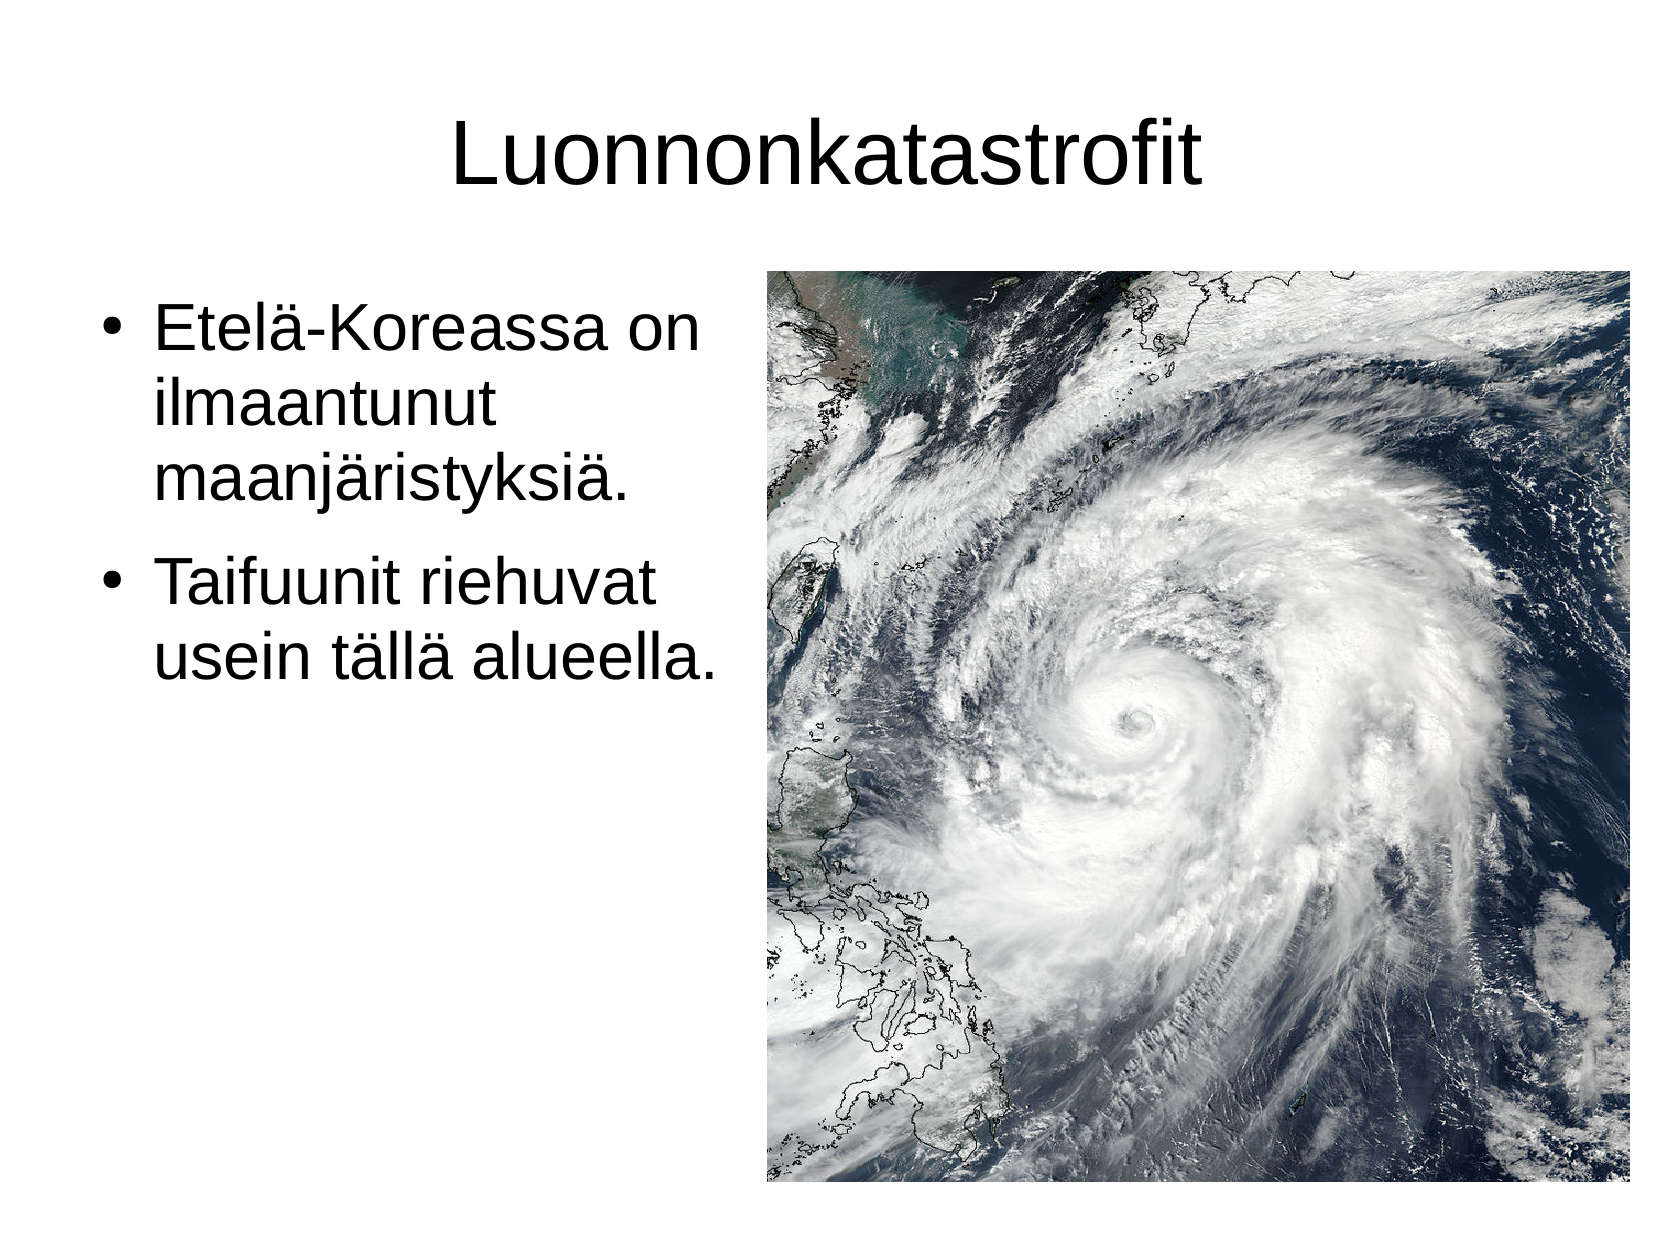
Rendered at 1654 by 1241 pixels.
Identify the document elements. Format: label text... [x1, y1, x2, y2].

picture [767, 271, 1630, 1182]
title Luonnonkatastrofit [82, 49, 1571, 257]
list Etelä-Koreassa on ilmaantunut maanjäristyksiä. Taifuunit riehuvat usein tällä alueella. [82, 290, 767, 1010]
